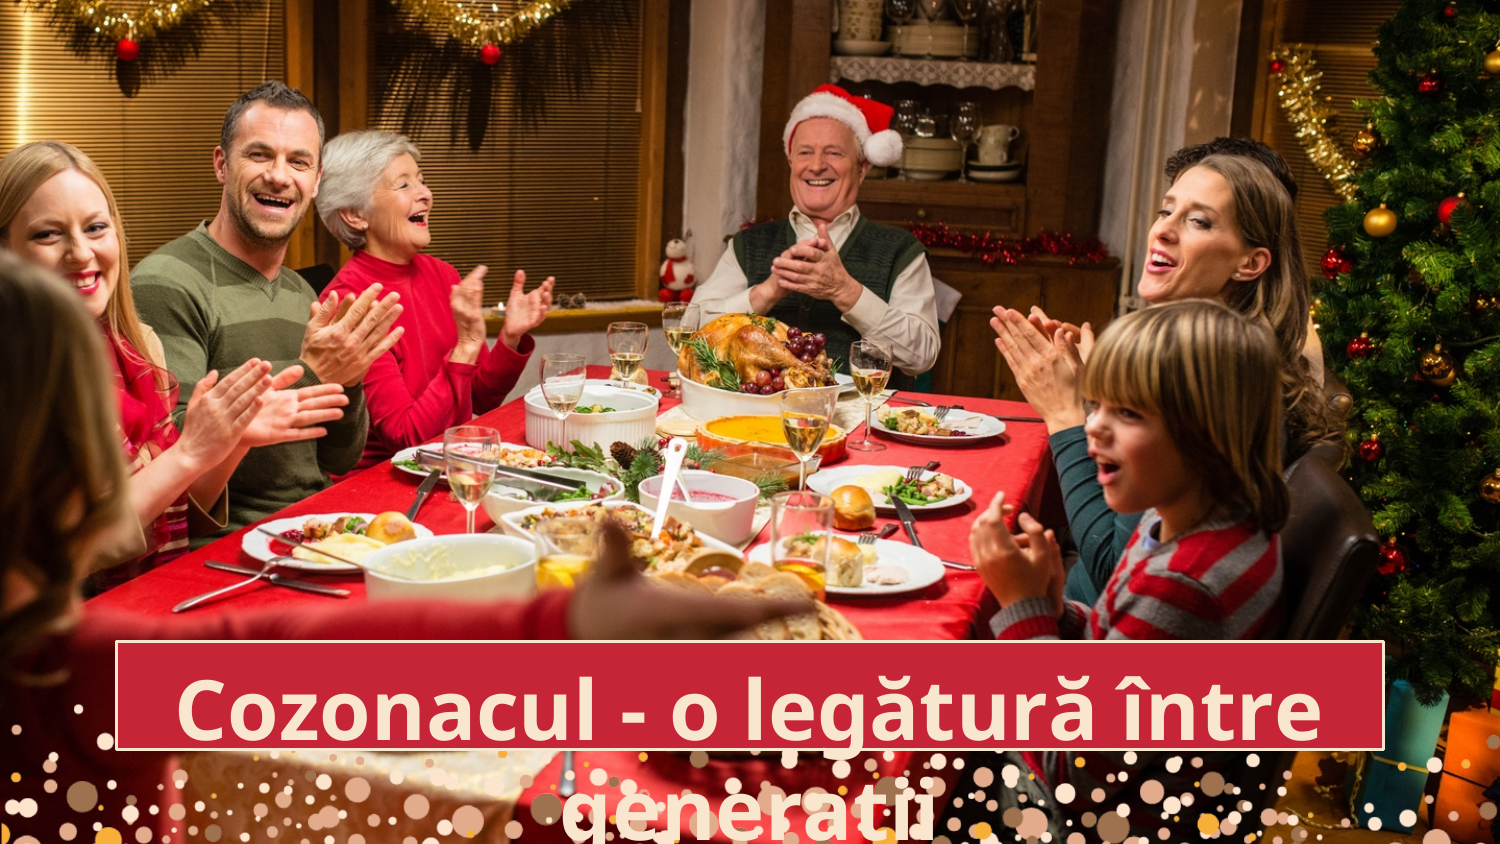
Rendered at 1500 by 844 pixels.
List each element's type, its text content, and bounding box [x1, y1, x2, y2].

picture [575, 804, 594, 831]
picture [0, 0, 1500, 844]
title Cozonacul - o legătură între generații [116, 641, 1384, 750]
